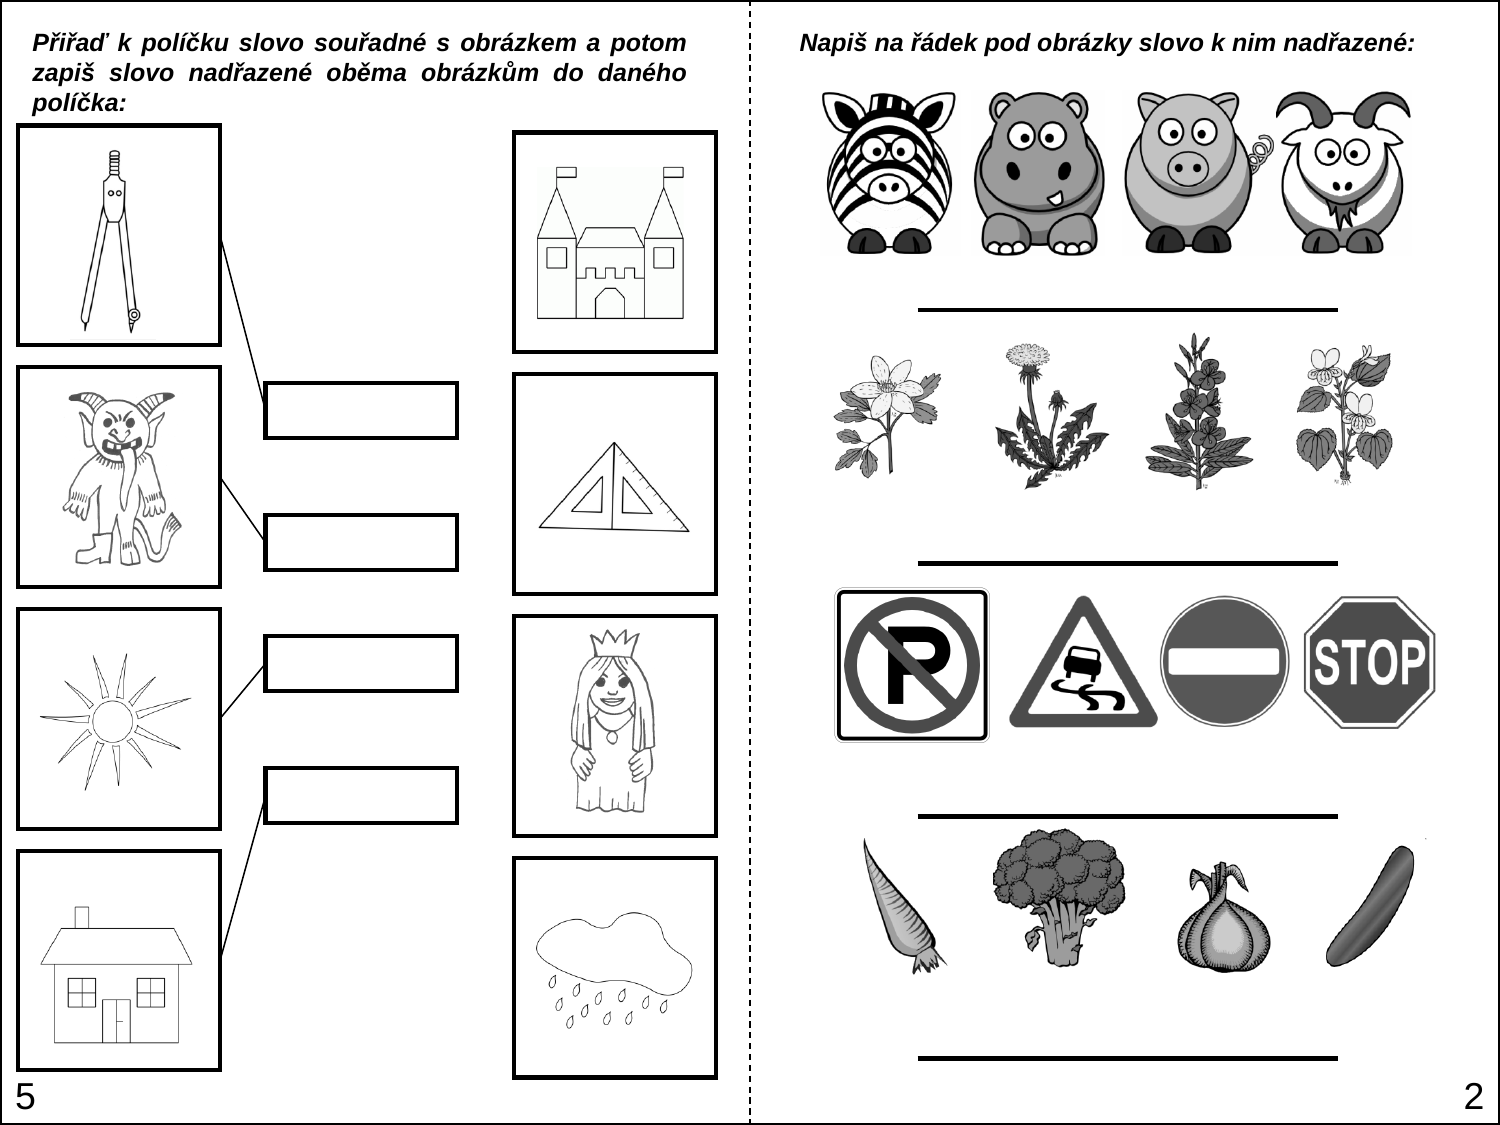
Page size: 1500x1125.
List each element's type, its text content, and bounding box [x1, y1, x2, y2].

picture [863, 838, 949, 977]
picture [535, 440, 693, 540]
picture [1176, 860, 1271, 974]
picture [1122, 90, 1412, 256]
text_box [265, 515, 458, 571]
picture [820, 90, 961, 256]
text_box Napiš na řádek pod obrázky slovo k nim nadřazené: [784, 19, 1432, 65]
text_box [265, 383, 458, 439]
picture [535, 912, 694, 1034]
picture [831, 354, 943, 480]
picture [1005, 595, 1292, 730]
picture [39, 905, 194, 1044]
picture [566, 627, 660, 815]
picture [39, 652, 193, 791]
text_box 5 [20, 1064, 51, 1068]
text_box 2 [1448, 1064, 1500, 1125]
picture [993, 827, 1126, 969]
picture [60, 388, 184, 567]
picture [1144, 332, 1254, 491]
picture [971, 90, 1105, 256]
text_box 5 [0, 1064, 51, 1125]
picture [70, 147, 156, 340]
text_box [265, 767, 458, 823]
picture [831, 585, 996, 744]
picture [1302, 595, 1436, 731]
picture [1316, 838, 1427, 972]
picture [1295, 343, 1395, 486]
text_box [265, 636, 458, 692]
picture [535, 165, 687, 320]
text_box Přiřaď k políčku slovo souřadné s obrázkem a potom zapiš slovo nadřazené oběma obrázkům do daného políčka: [17, 19, 703, 125]
picture [993, 343, 1112, 490]
